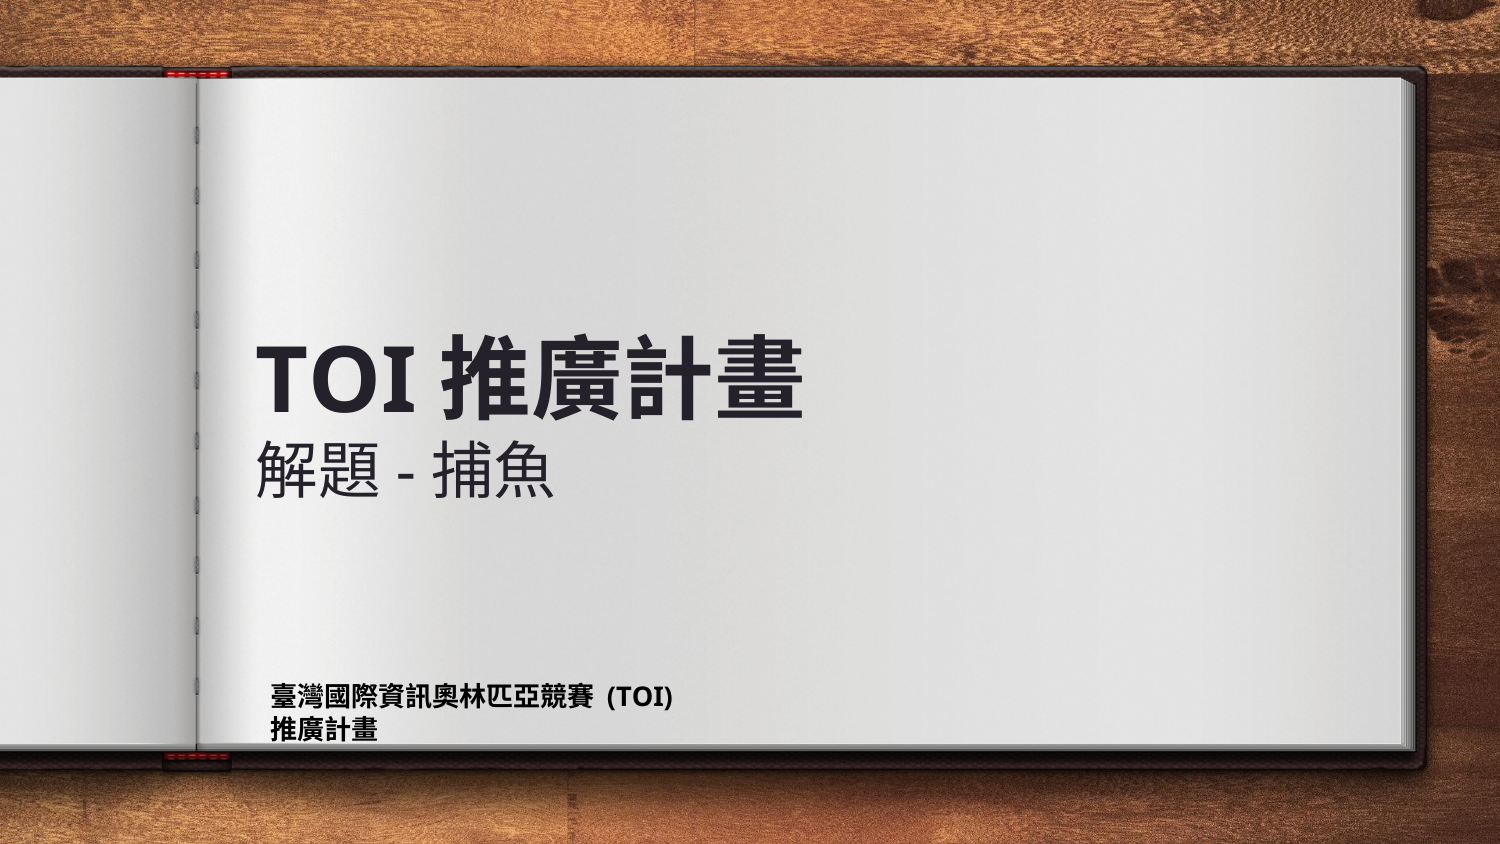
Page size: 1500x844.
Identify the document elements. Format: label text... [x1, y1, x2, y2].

text_box TOI推廣計畫 解題-捕魚 [240, 262, 894, 565]
